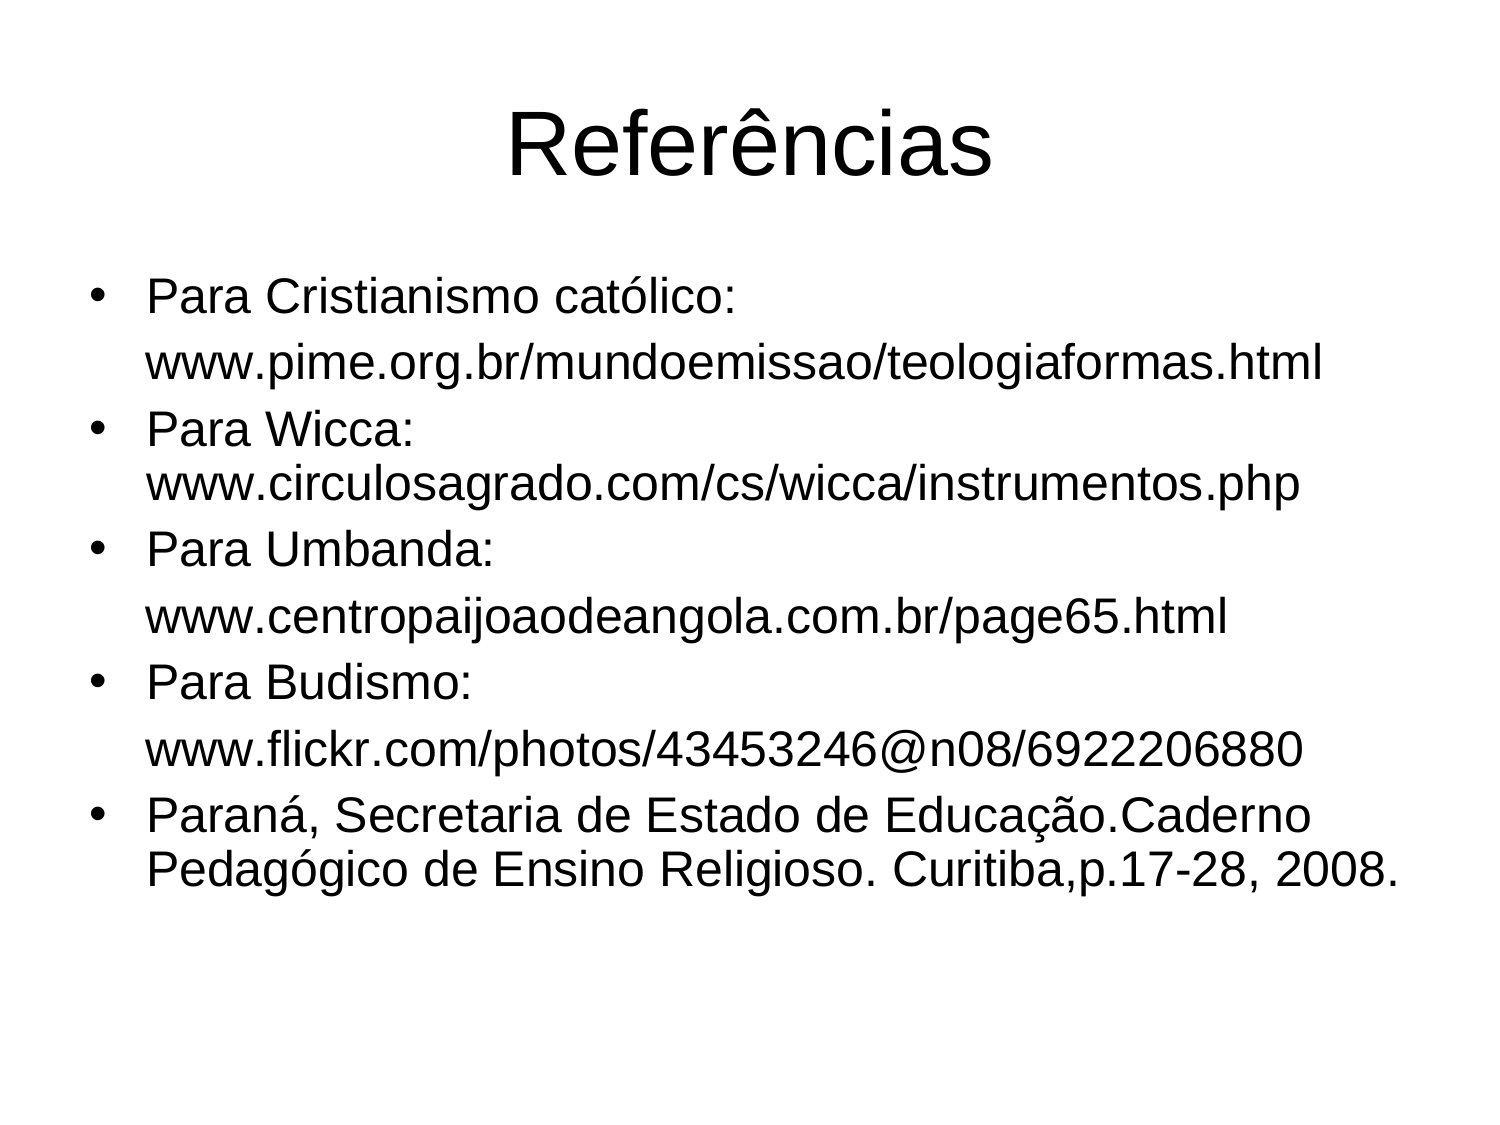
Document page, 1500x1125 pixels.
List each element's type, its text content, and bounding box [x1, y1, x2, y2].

title Referências [75, 45, 1426, 233]
list Para Cristianismo católico: www.pime.org.br/mundoemissao/teologiaformas.html Para Wicca: www.circulosagrado.com/cs/wicca/instrumentos.php Para Umbanda: www.centropaijoaodeangola.com.br/page65.html Para Budismo: www.flickr.com/photos/43453246@n08/6922206880 Paraná, Secretaria de Estado de Educação.Caderno Pedagógico de Ensino Religioso. Curitiba,p.17-28, 2008. [75, 262, 1426, 1005]
